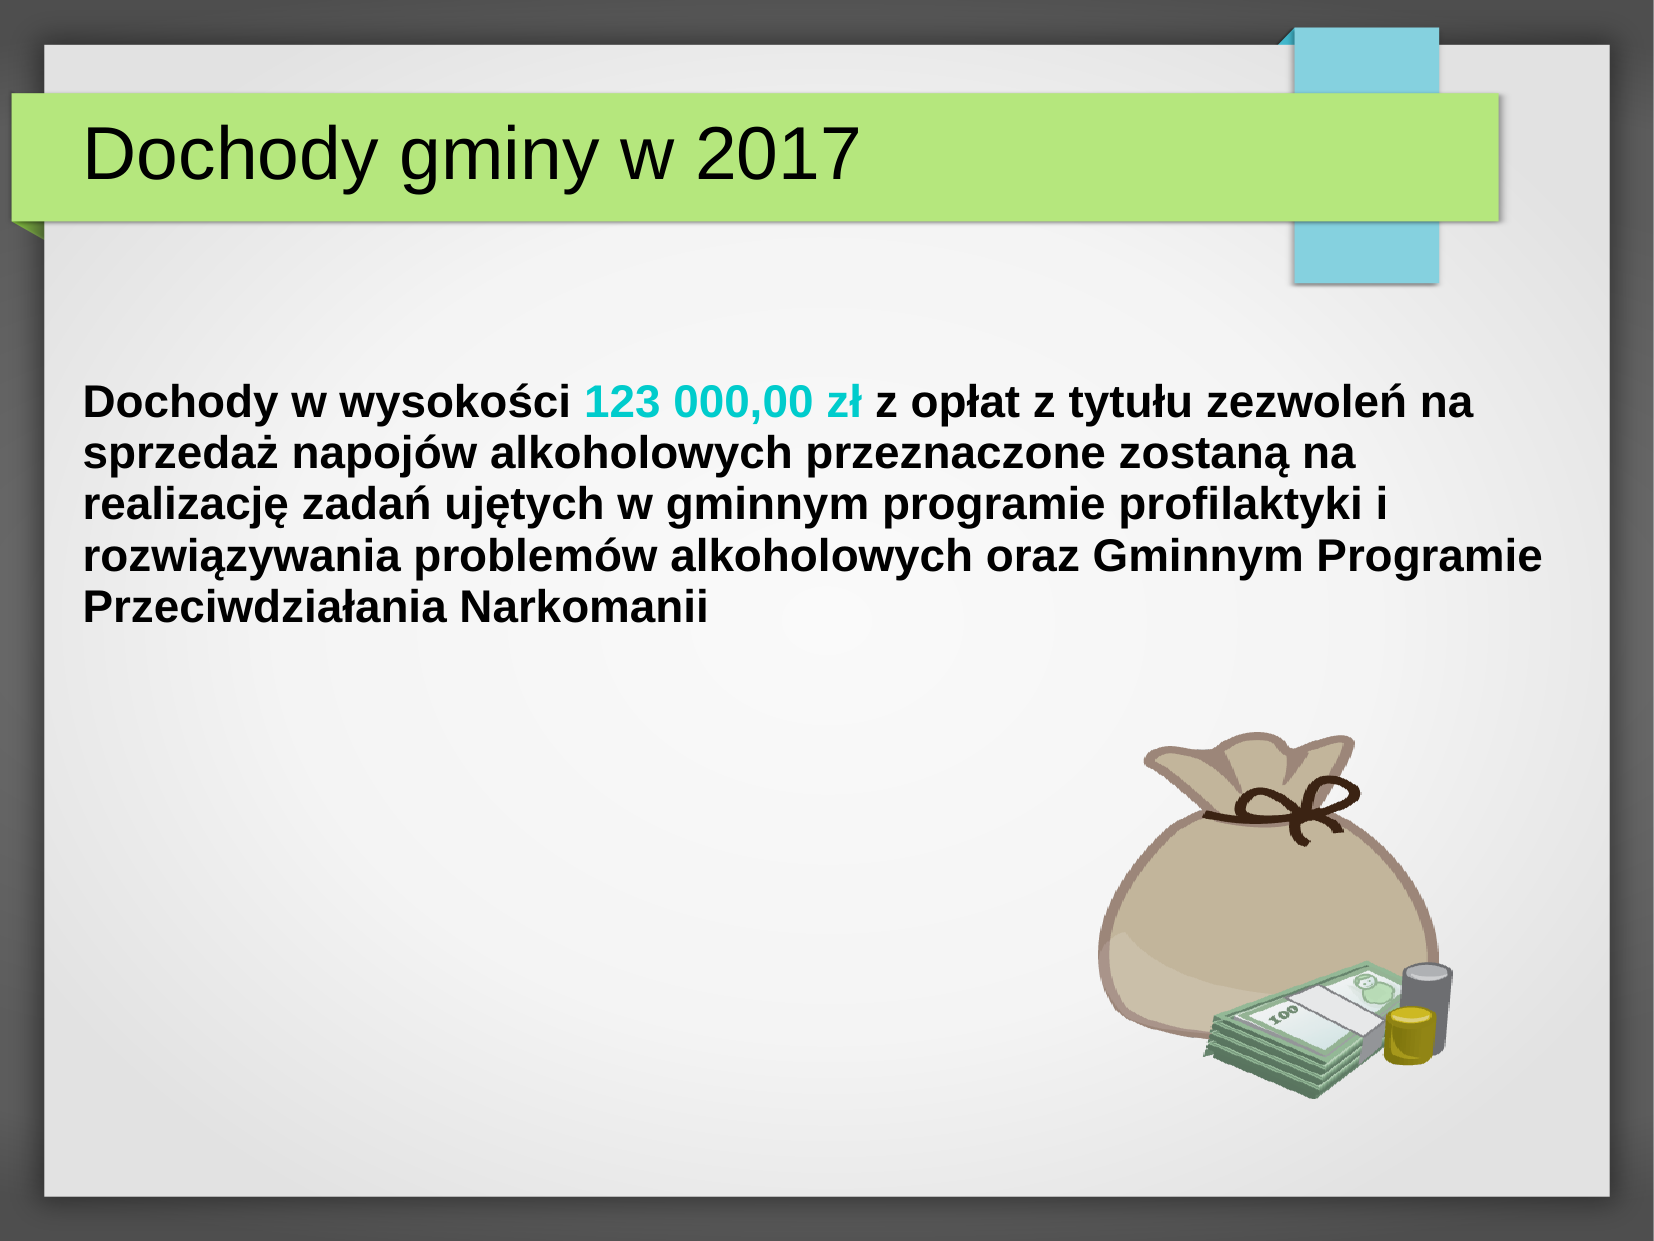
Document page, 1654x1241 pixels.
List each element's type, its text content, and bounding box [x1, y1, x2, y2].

list Dochody w wysokości 123 000,00 zł z opłat z tytułu zezwoleń na sprzedaż napojów alkoholowych przeznaczone zostaną na realizację zadań ujętych w gminnym programie profilaktyki i rozwiązywania problemów alkoholowych oraz Gminnym Programie Przeciwdziałania Narkomanii [82, 295, 1571, 1015]
title Dochody gminy w 2017 [82, 94, 1264, 213]
picture [0, 0, 1654, 1241]
